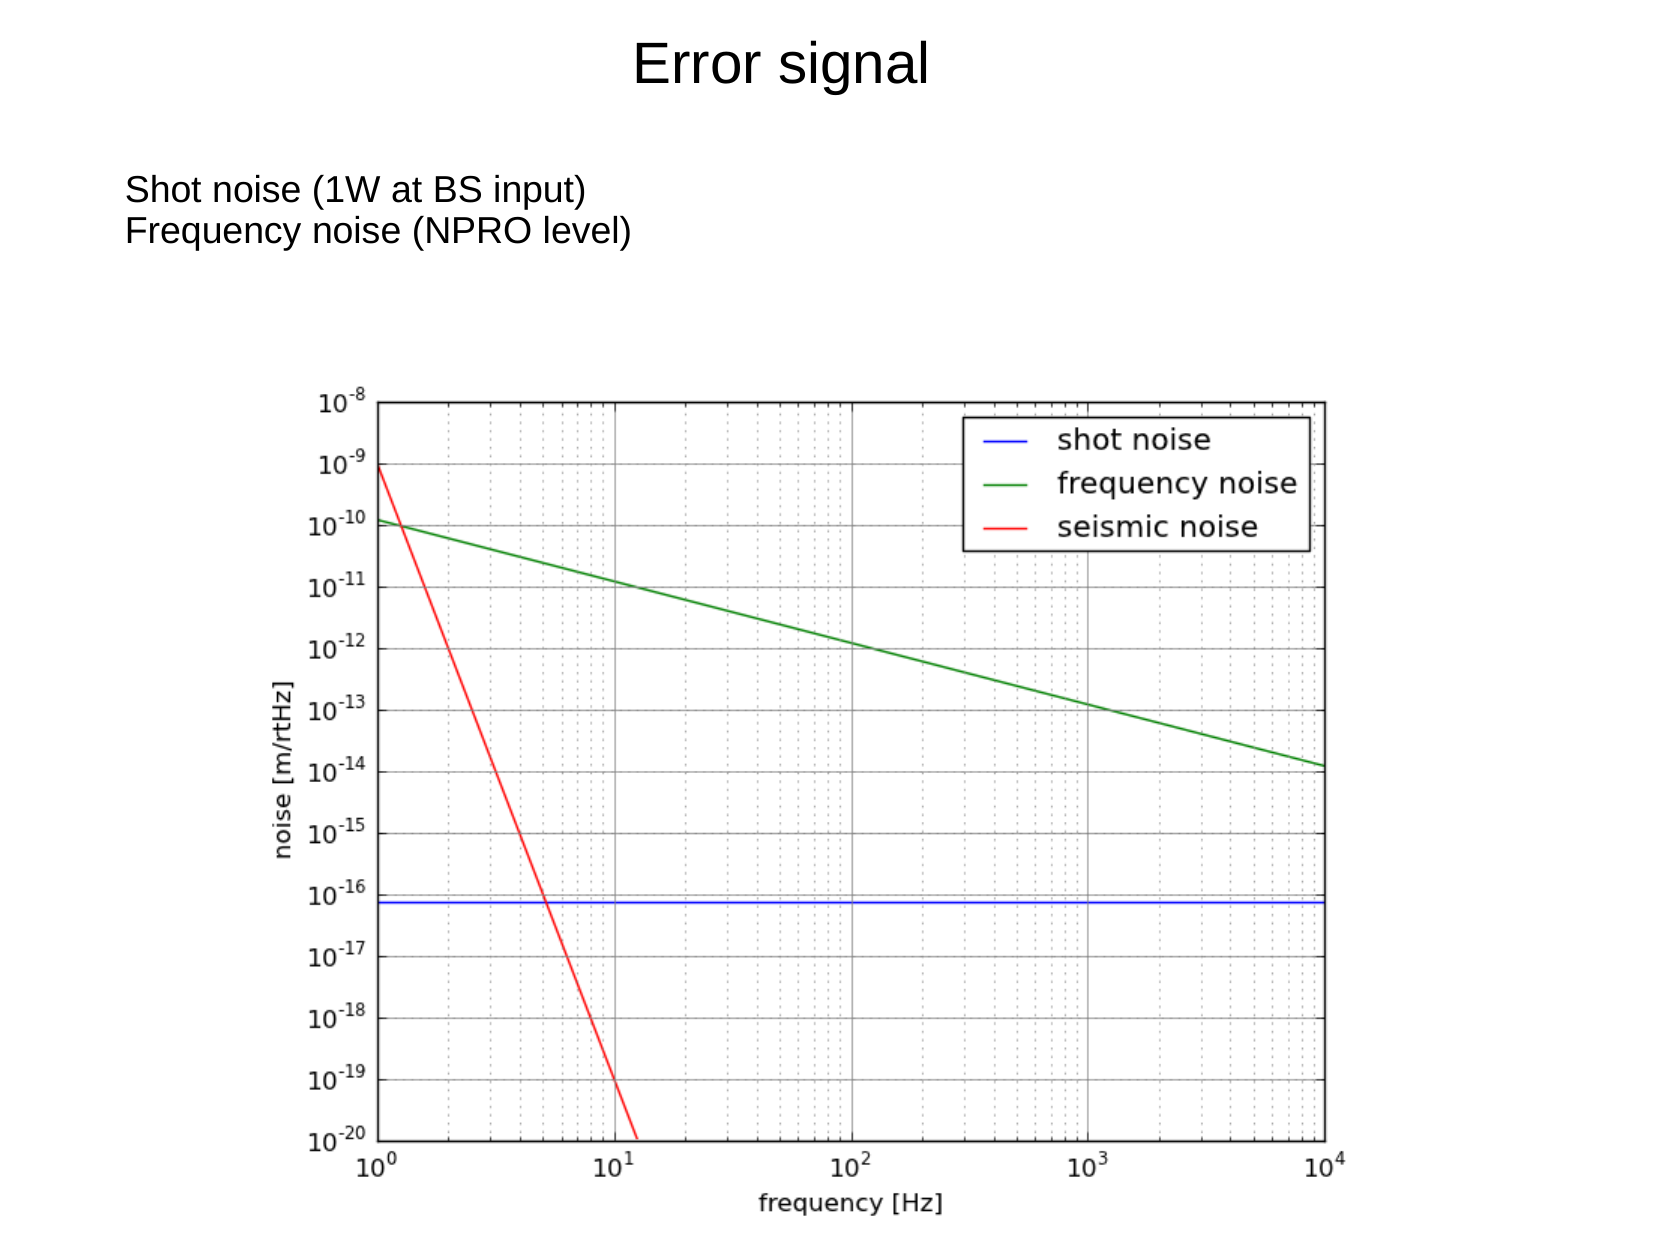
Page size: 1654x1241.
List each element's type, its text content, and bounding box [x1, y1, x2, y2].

picture [259, 369, 1362, 1231]
text_box Error signal [617, 23, 947, 104]
text_box Shot noise (1W at BS input) Frequency noise (NPRO level) [109, 160, 648, 260]
